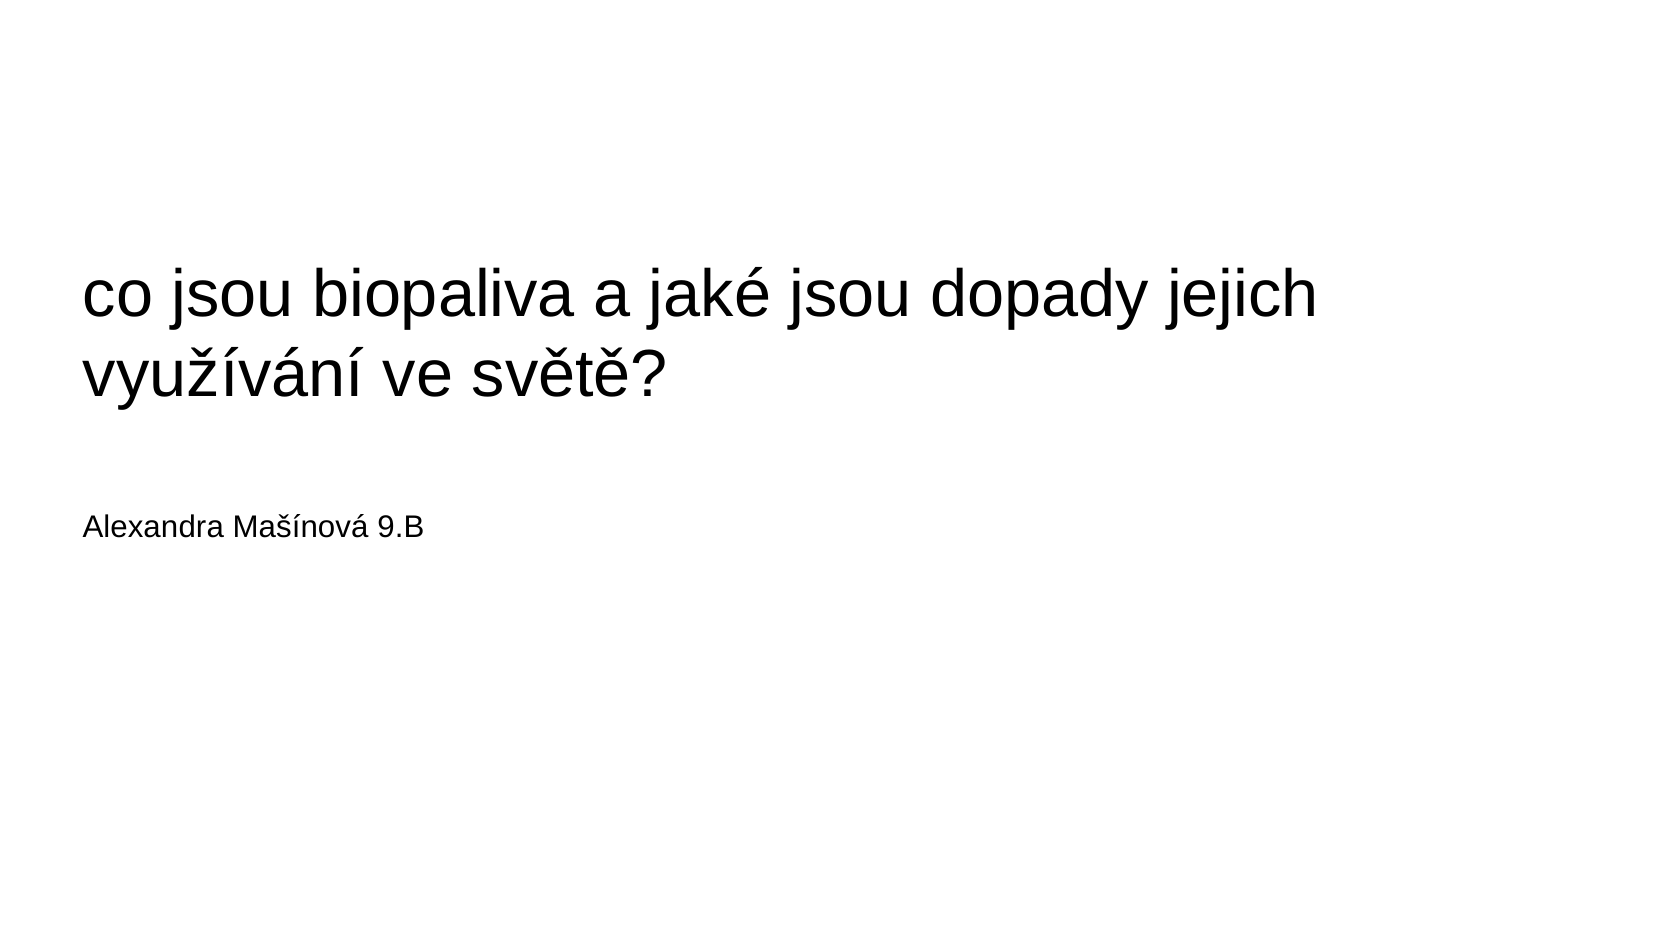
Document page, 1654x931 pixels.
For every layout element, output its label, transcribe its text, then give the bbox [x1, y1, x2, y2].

subtitle co jsou biopaliva a jaké jsou dopady jejich využívání ve světě? Alexandra Mašínová 9.B [82, 37, 1571, 757]
